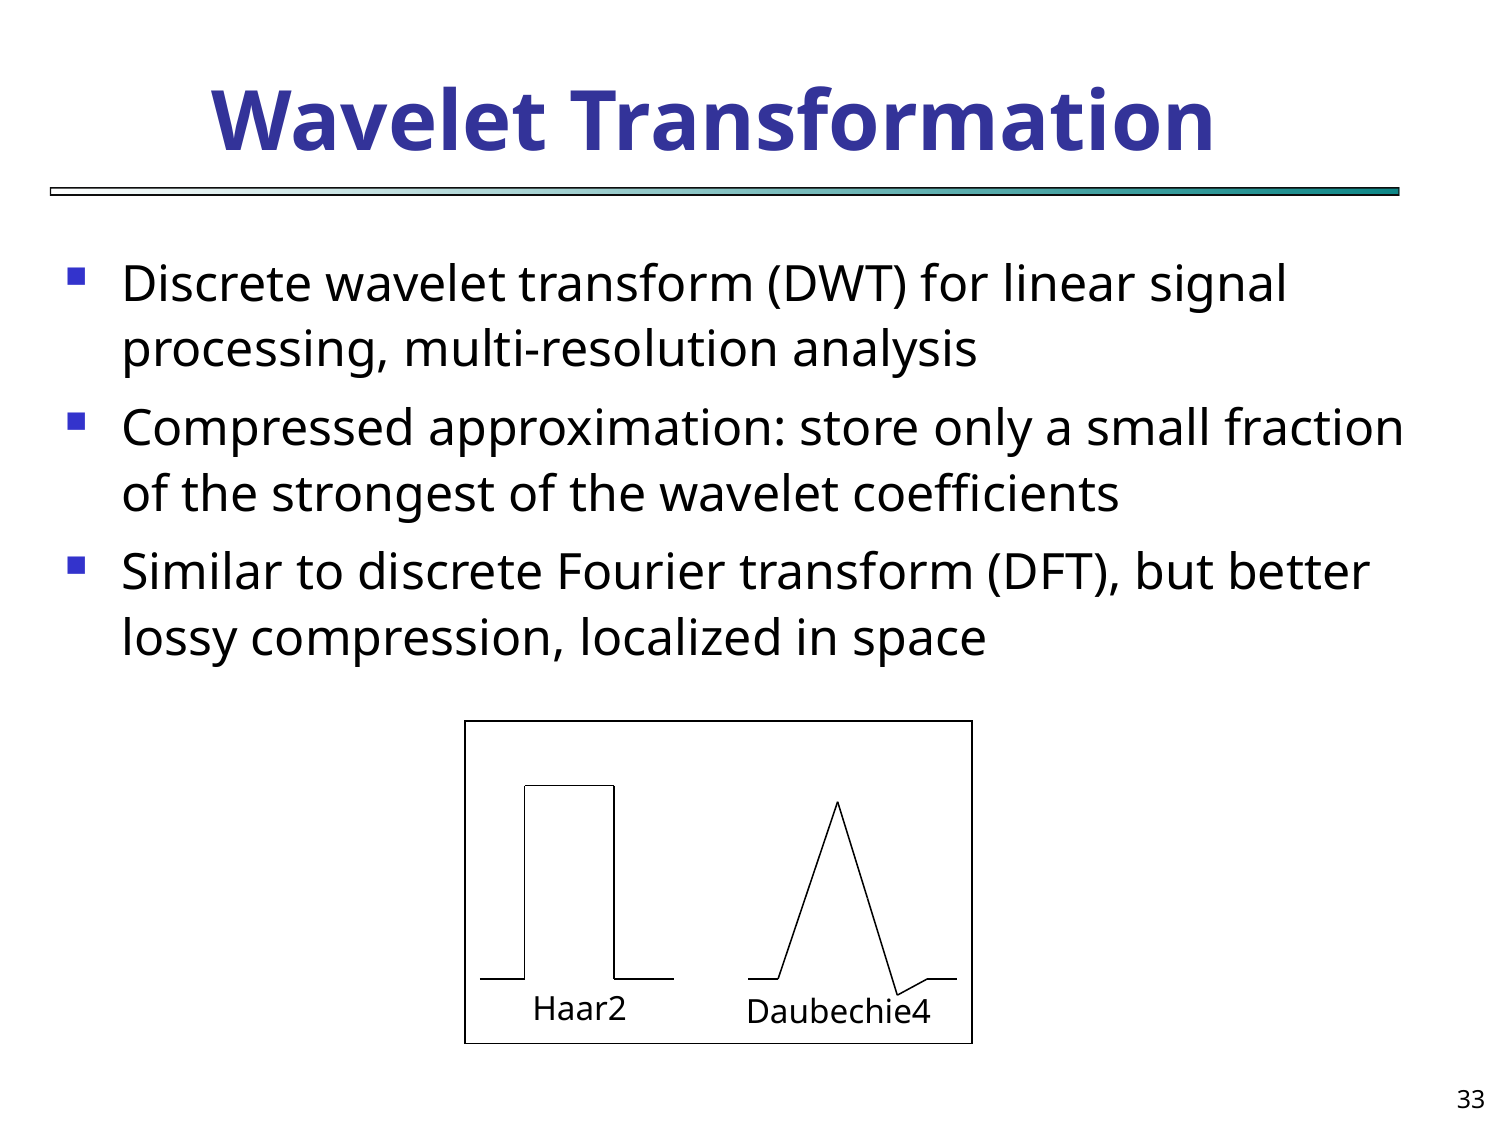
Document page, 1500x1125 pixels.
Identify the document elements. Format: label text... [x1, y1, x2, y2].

title Wavelet Transformation [37, 37, 1411, 175]
text_box <number> [1187, 1062, 1500, 1125]
list Discrete wavelet transform (DWT) for linear signal processing, multi-resolution analysis Compressed approximation: store only a small fraction of the strongest of the wavelet coefficients Similar to discrete Fourier transform (DFT), but better lossy compression, localized in space [49, 237, 1438, 1047]
text_box Daubechie4 [731, 979, 947, 1039]
text_box Haar2 [517, 978, 643, 1035]
text_box [465, 721, 972, 1044]
